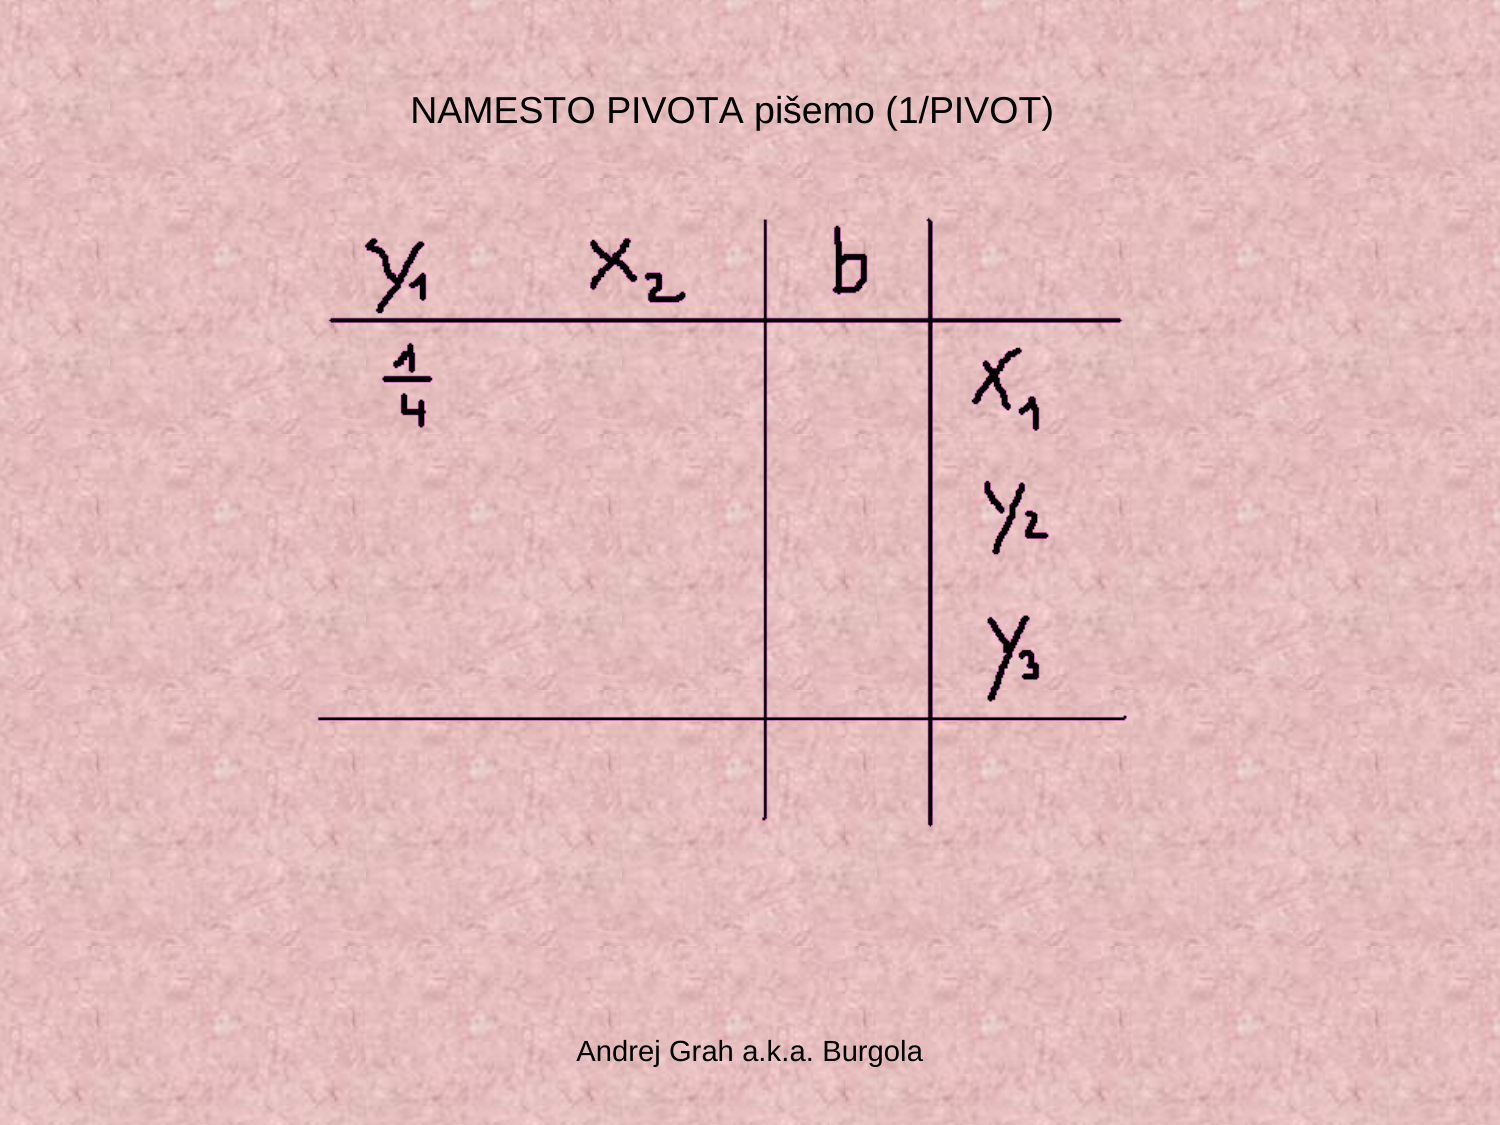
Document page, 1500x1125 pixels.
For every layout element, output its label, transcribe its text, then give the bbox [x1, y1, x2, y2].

text_box Andrej Grah a.k.a. Burgola [512, 1024, 988, 1103]
text_box NAMESTO PIVOTA pišemo (1/PIVOT) [395, 78, 1070, 139]
picture [0, 0, 1500, 1125]
